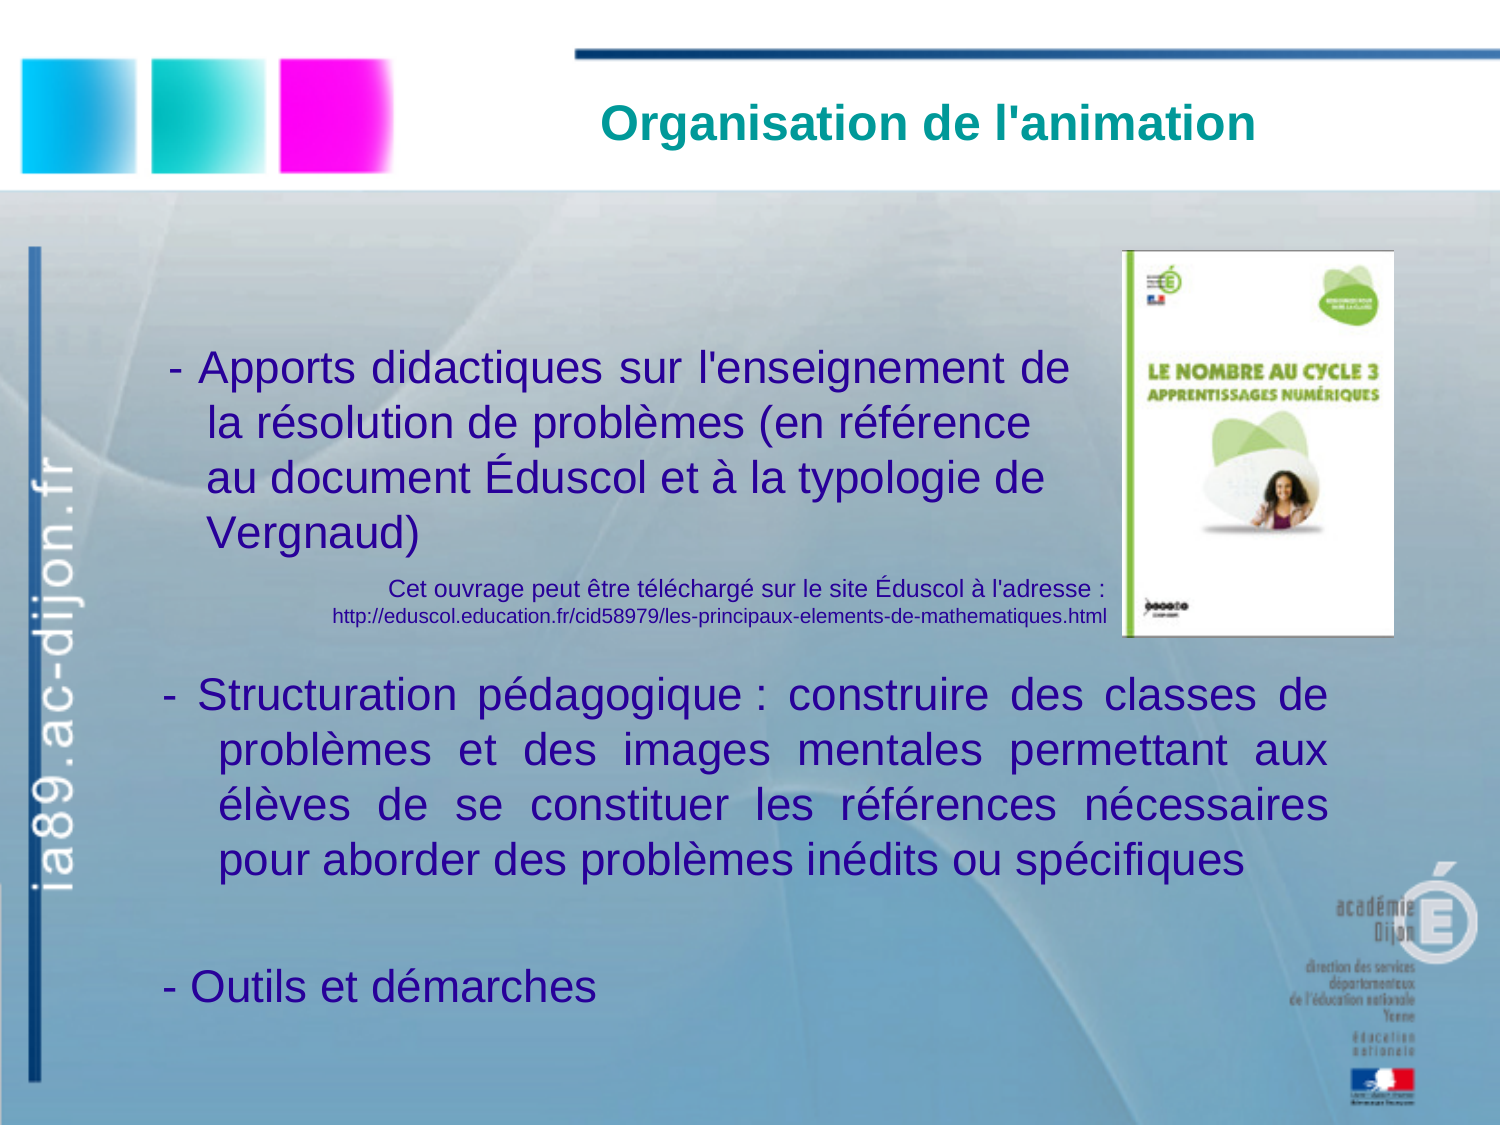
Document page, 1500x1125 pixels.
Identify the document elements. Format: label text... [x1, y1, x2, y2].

text_box - Apports didactiques sur l'enseignement de la résolution de problèmes (en référence au document Éduscol et à la typologie de Vergnaud) [153, 330, 1087, 566]
list - Structuration pédagogique : construire des classes de problèmes et des images mentales permettant aux élèves de se constituer les références nécessaires pour aborder des problèmes inédits ou spécifiques - Outils et démarches [147, 657, 1345, 1040]
text_box Cet ouvrage peut être téléchargé sur le site Éduscol à l'adresse : http://eduscol.education.fr/cid58979/les-principaux-elements-de-mathematiques.html [295, 565, 1123, 636]
picture [0, 0, 1500, 1125]
text_box Organisation de l'animation [454, 82, 1404, 159]
